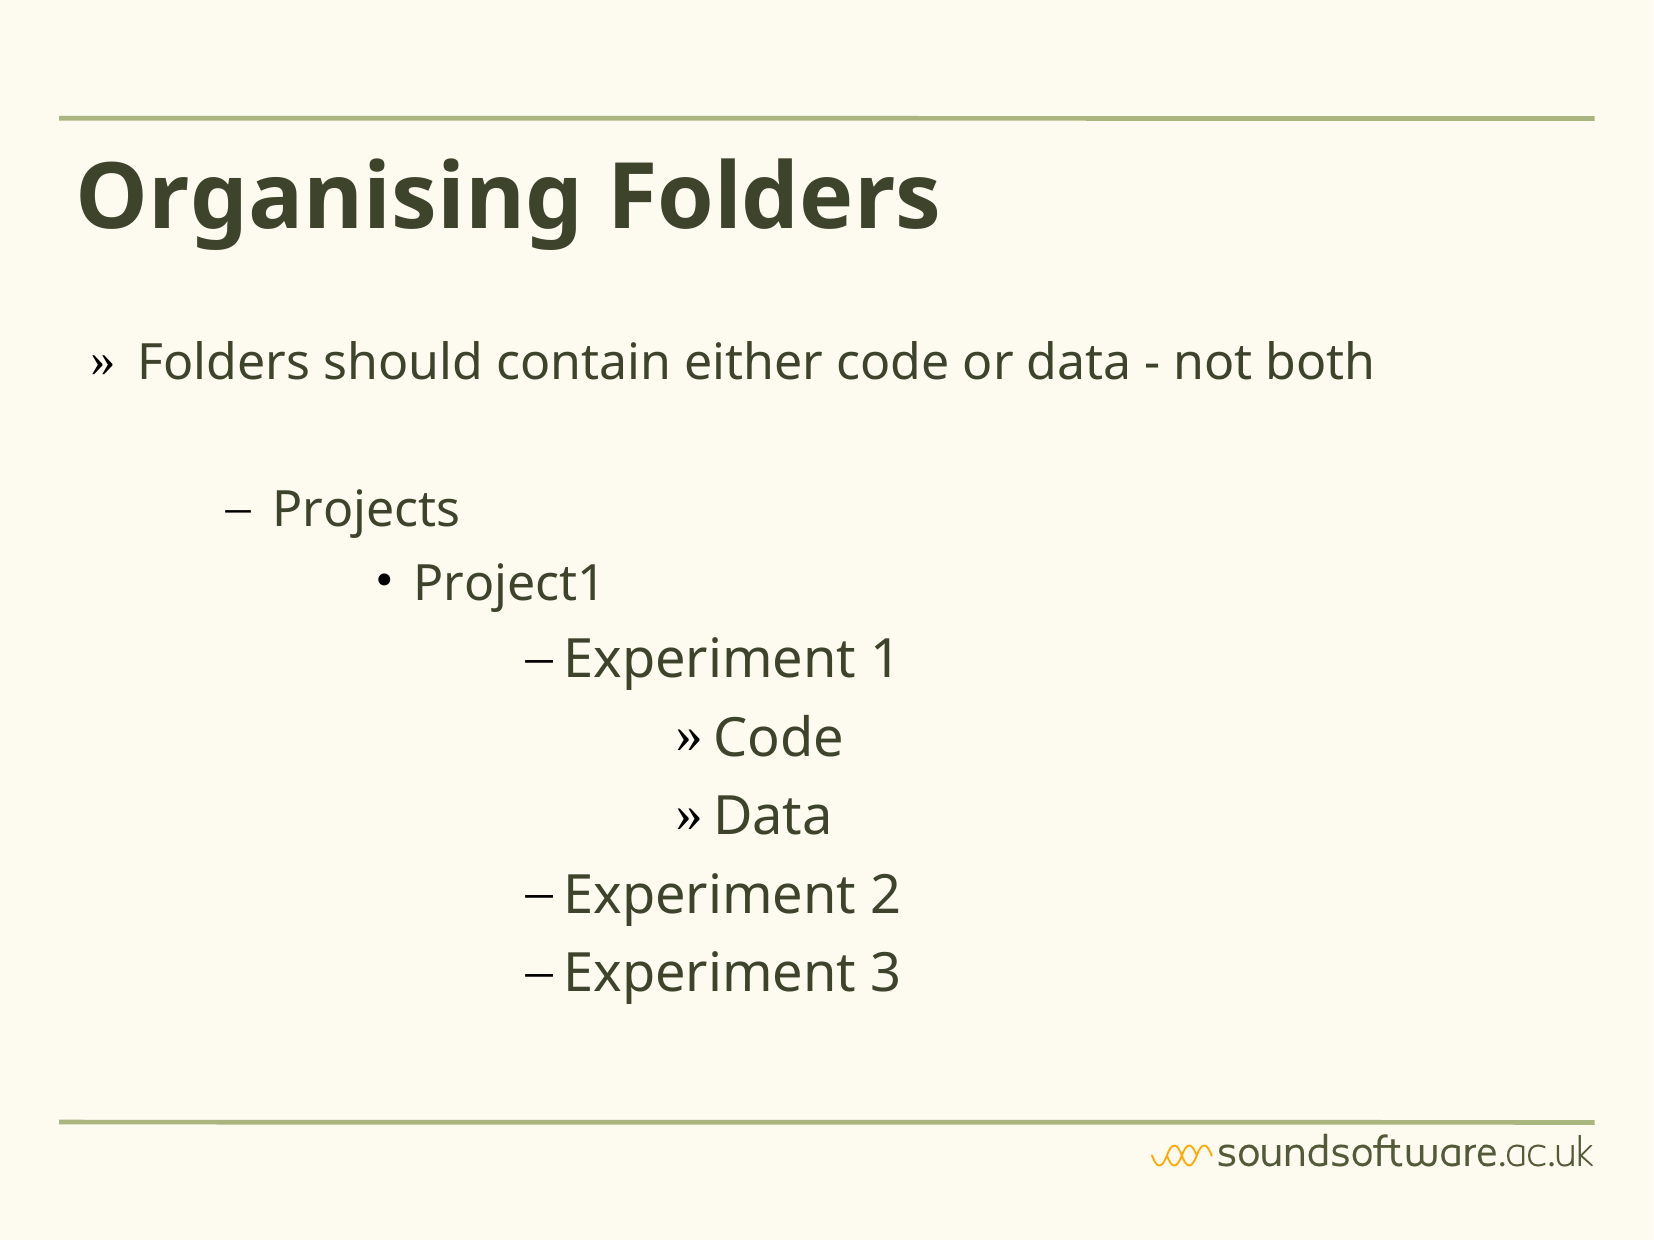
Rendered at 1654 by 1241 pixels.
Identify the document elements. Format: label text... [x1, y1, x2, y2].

title Organising Folders [59, 109, 1594, 274]
picture [1151, 1140, 1593, 1167]
list Folders should contain either code or data - not both Projects Project1 Experiment 1 Code Data Experiment 2 Experiment 3 [59, 321, 1594, 1140]
